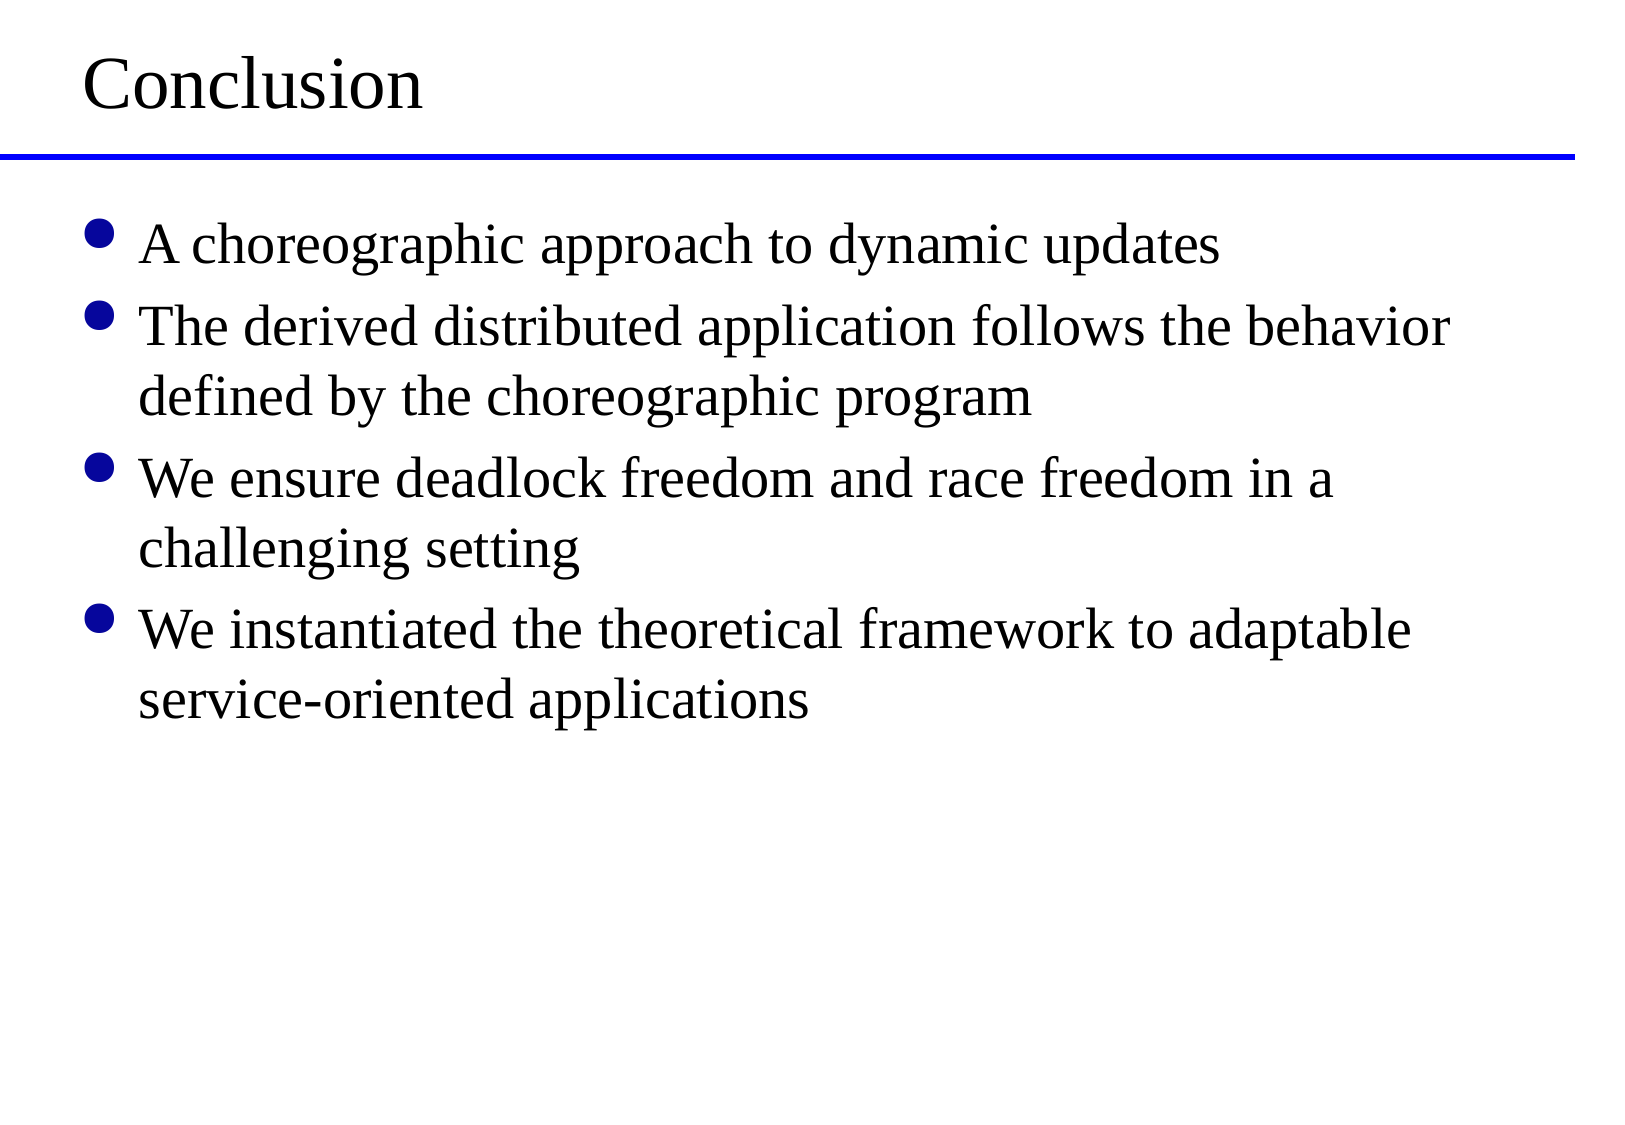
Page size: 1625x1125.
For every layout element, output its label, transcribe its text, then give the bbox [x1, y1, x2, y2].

list A choreographic approach to dynamic updates The derived distributed application follows the behavior defined by the choreographic program We ensure deadlock freedom and race freedom in a challenging setting We instantiated the theoretical framework to adaptable service-oriented applications [67, 198, 1478, 1061]
title Conclusion [67, 27, 1544, 131]
